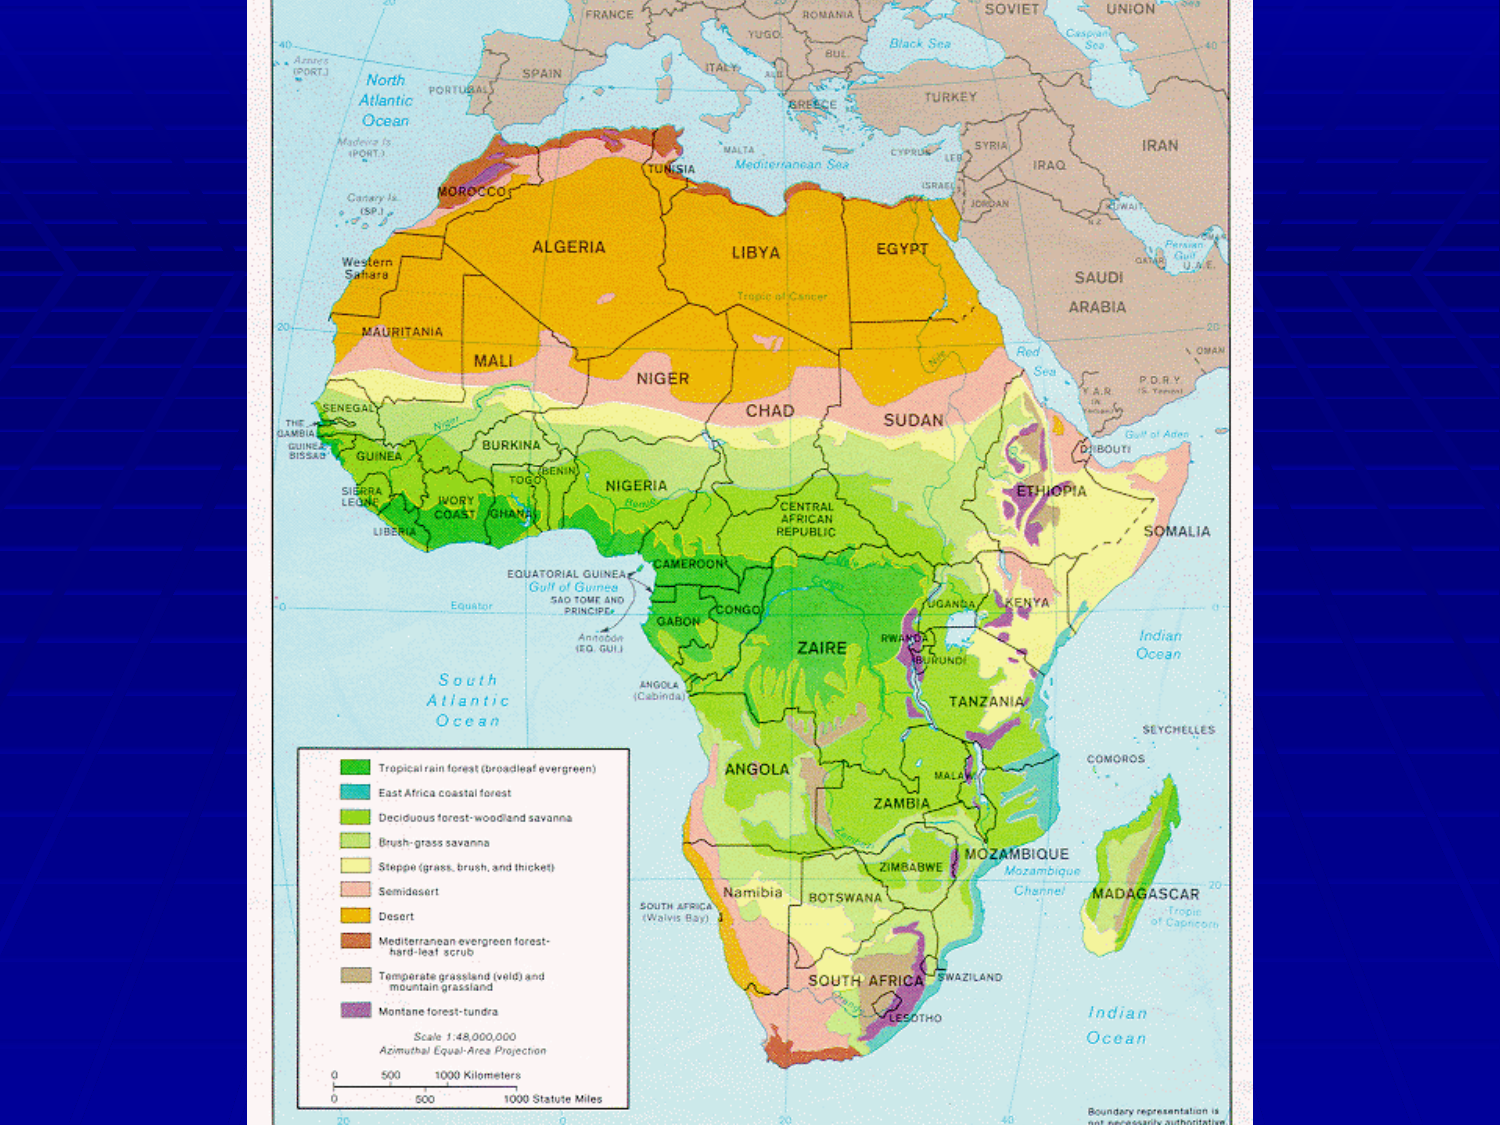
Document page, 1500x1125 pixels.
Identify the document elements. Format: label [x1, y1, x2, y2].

picture [247, 0, 1253, 1125]
